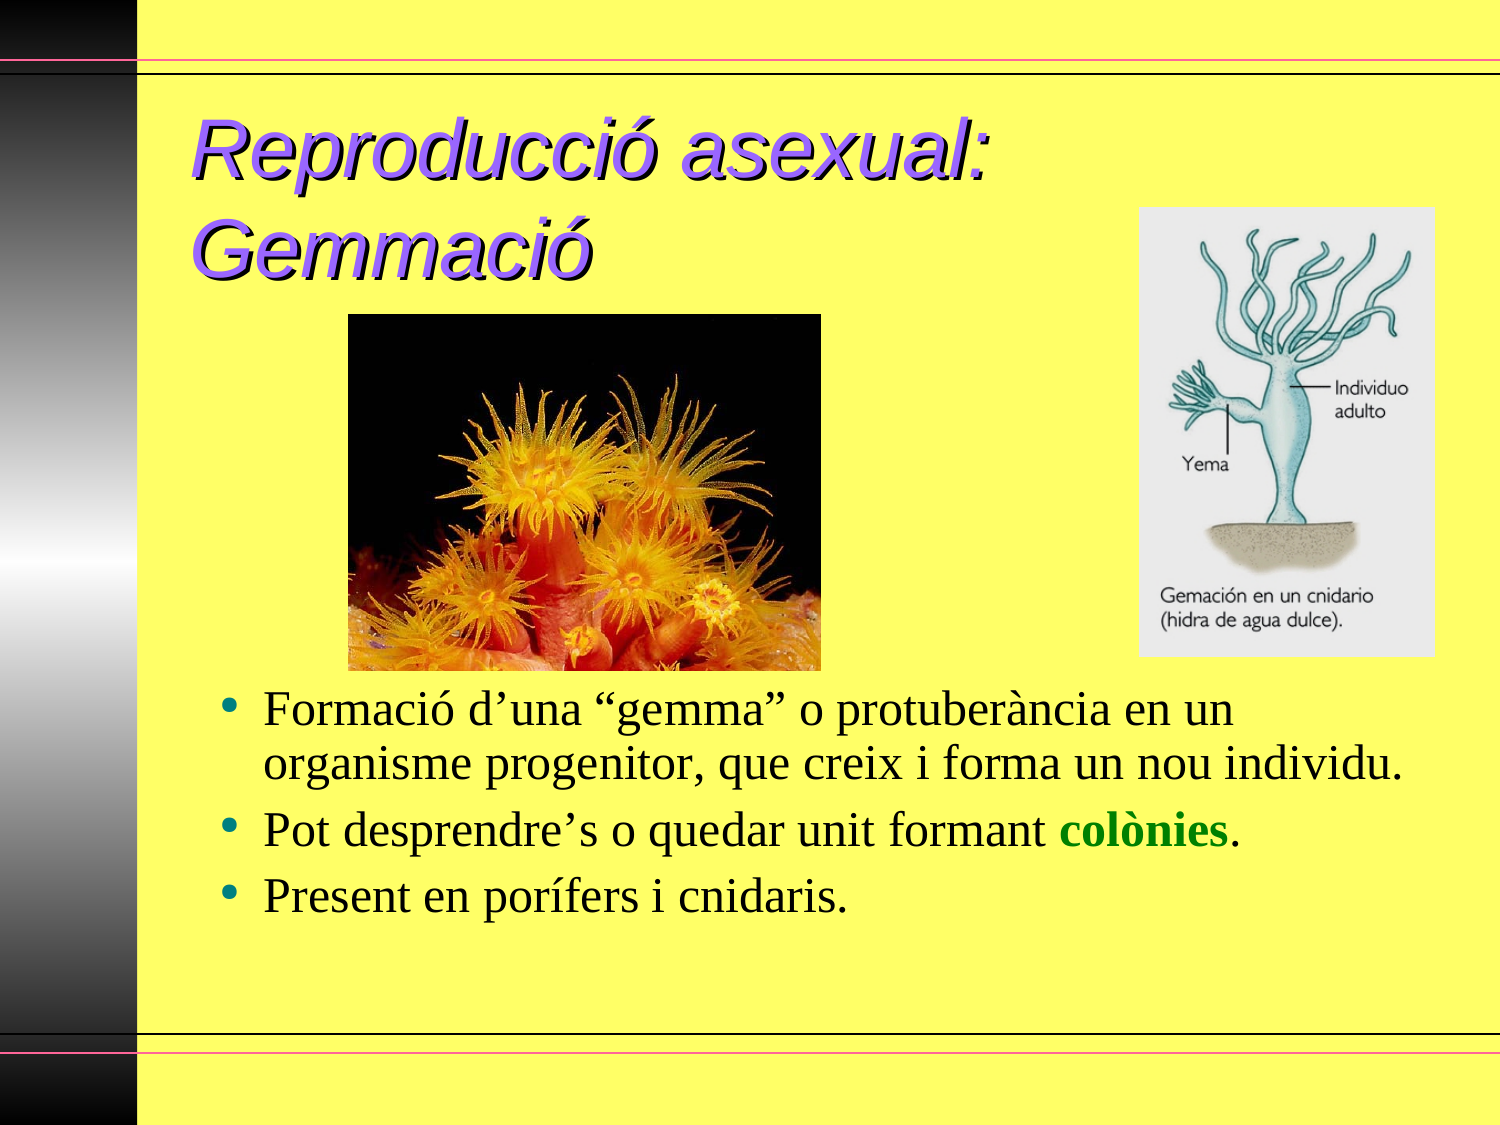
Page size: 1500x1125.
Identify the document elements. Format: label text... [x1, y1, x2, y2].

picture [1139, 208, 1435, 658]
picture [348, 314, 821, 671]
list Formació d’una “gemma” o protuberància en un organisme progenitor, que creix i forma un nou individu. Pot desprendre’s o quedar unit formant colònies. Present en porífers i cnidaris. [174, 674, 1450, 1000]
title Reproducció asexual: Gemmació [174, 86, 1450, 302]
